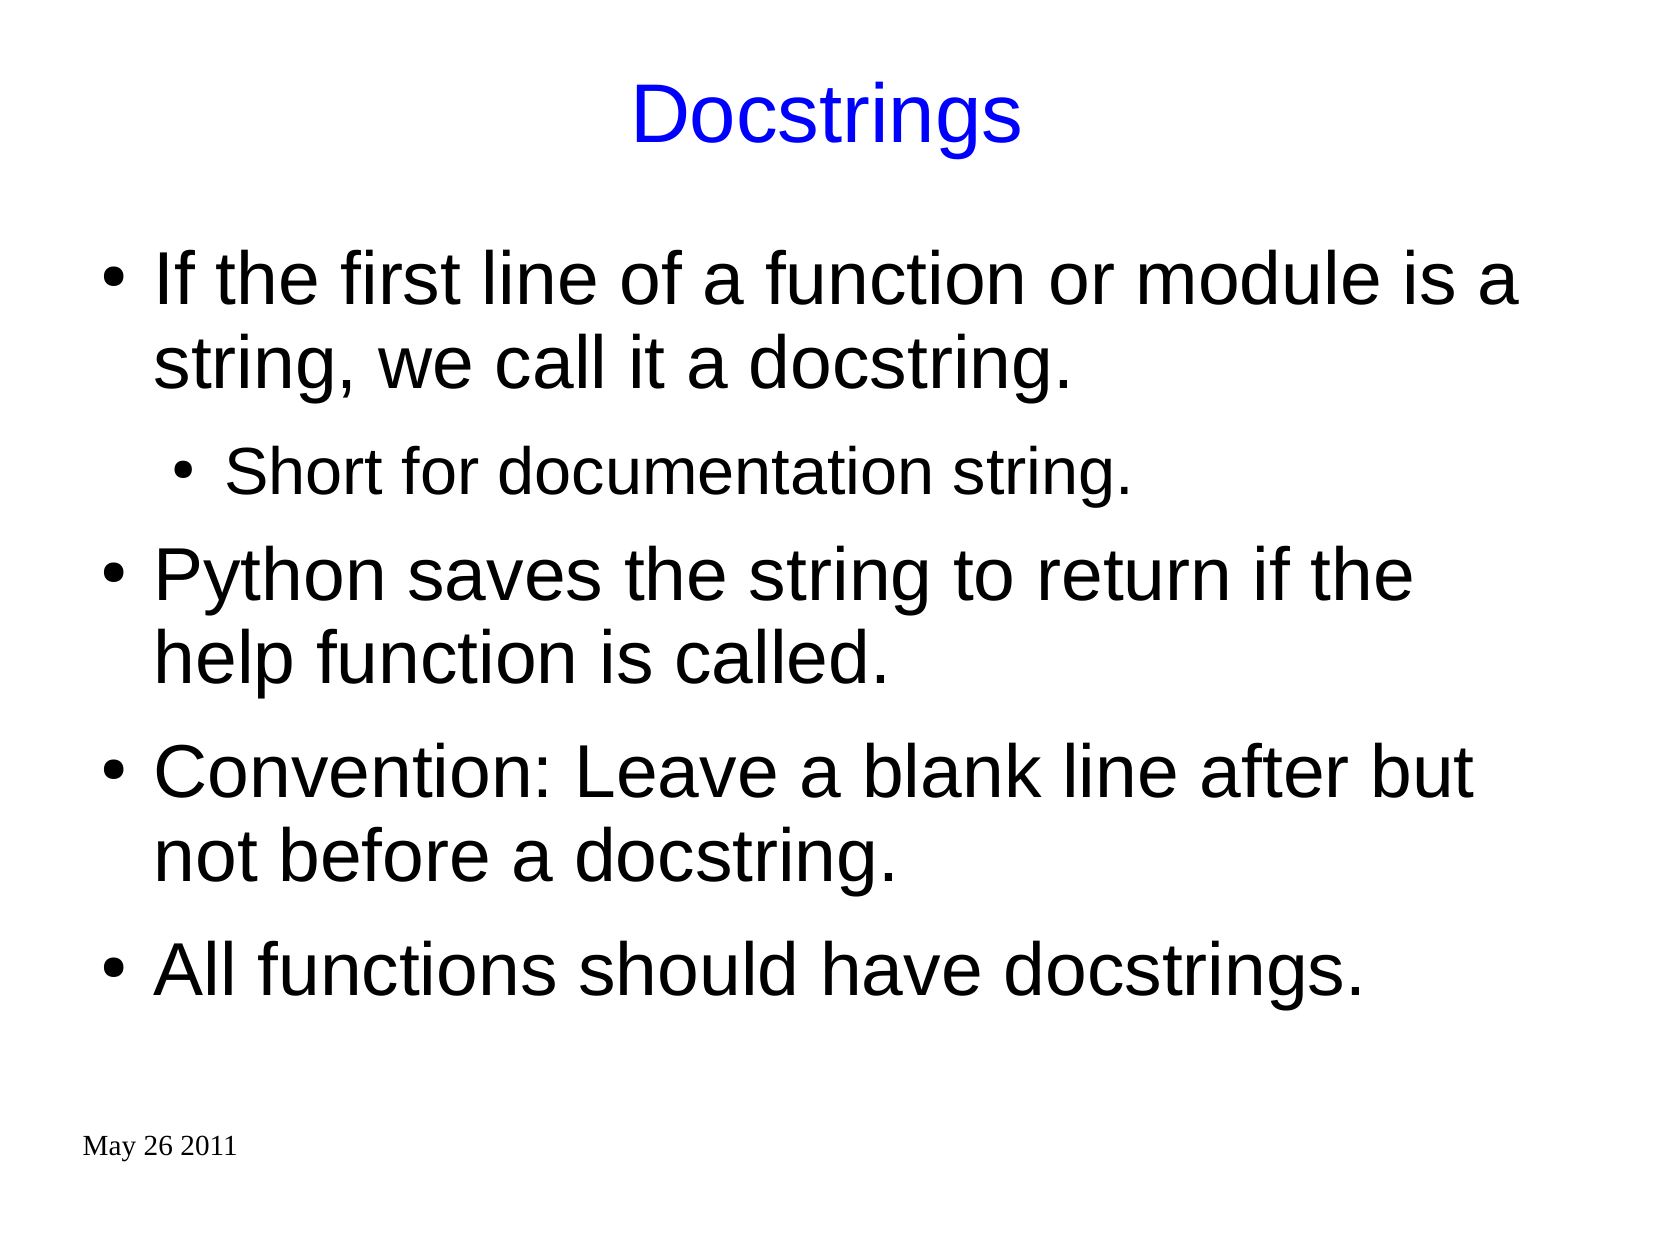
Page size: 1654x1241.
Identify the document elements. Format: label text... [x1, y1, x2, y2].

title Docstrings [82, 49, 1571, 178]
list If the first line of a function or module is a string, we call it a docstring. Short for documentation string. Python saves the string to return if the help function is called. Convention: Leave a blank line after but not before a docstring. All functions should have docstrings. [82, 236, 1571, 1109]
